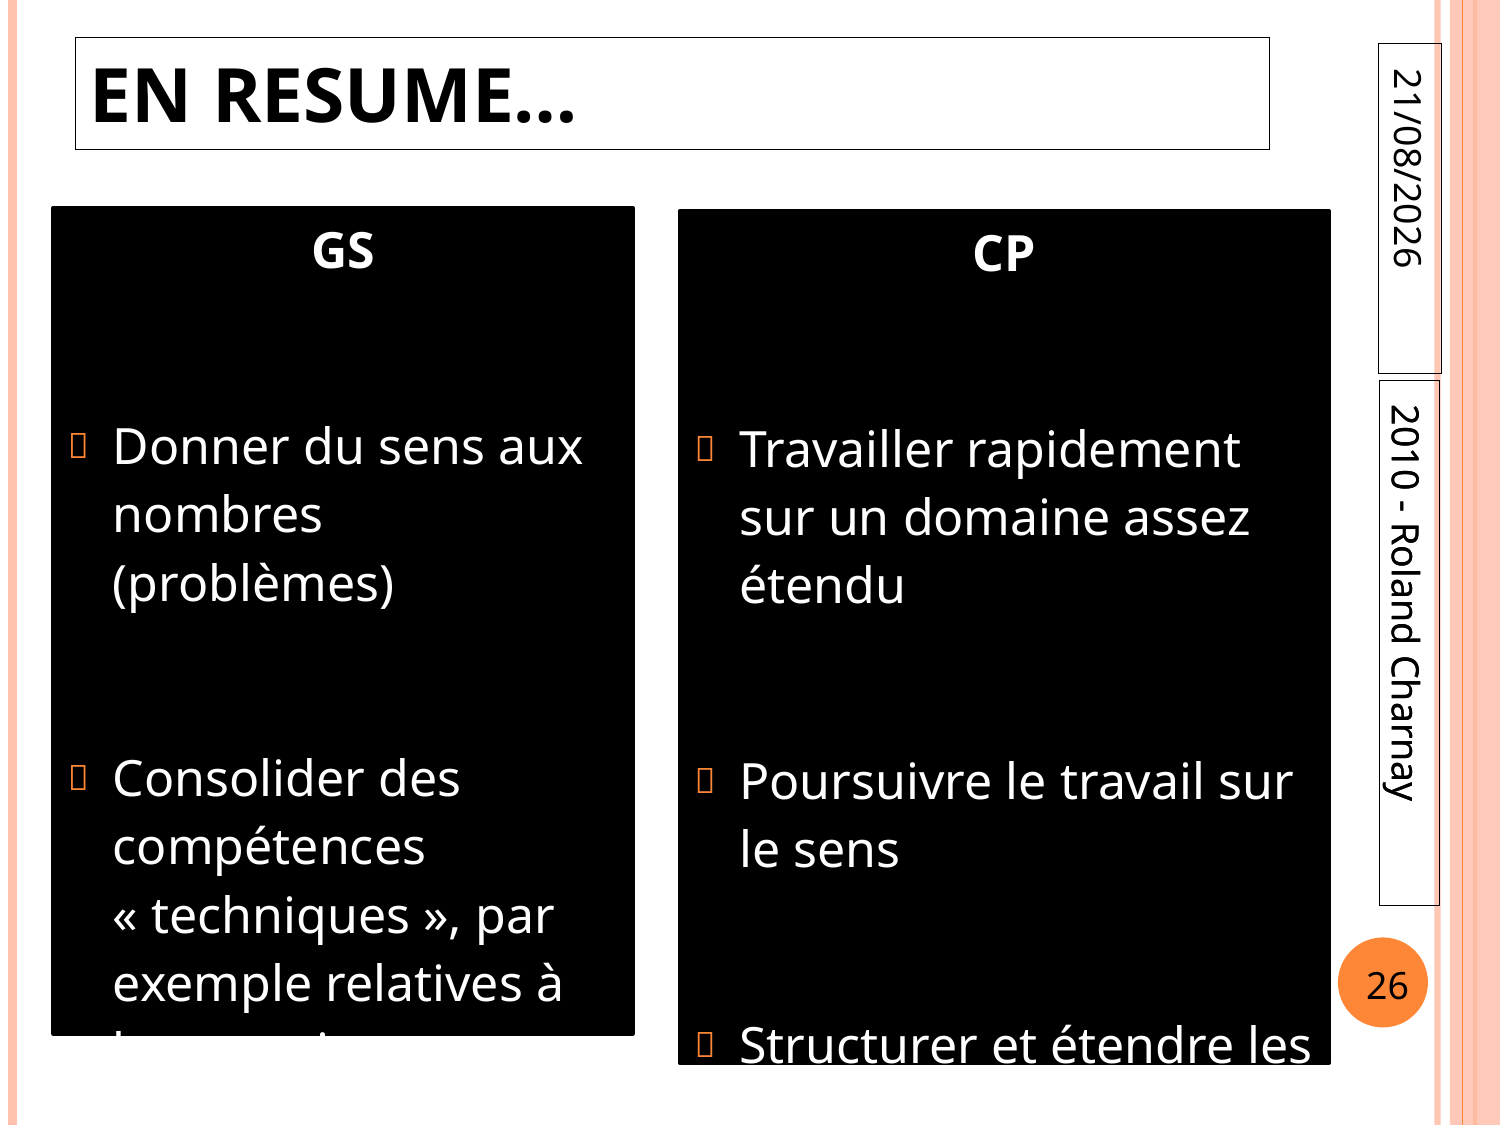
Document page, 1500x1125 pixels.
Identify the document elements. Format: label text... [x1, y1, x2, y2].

list GS Donner du sens aux nombres (problèmes) Consolider des compétences « techniques », par exemple relatives à la comptine, surtout orale [53, 208, 633, 1034]
footer 2010 - Roland Charnay [1379, 380, 1440, 906]
title EN RESUME… [75, 37, 1270, 150]
list CP Travailler rapidement sur un domaine assez étendu Poursuivre le travail sur le sens Structurer et étendre les compétences techniques Structurer les désignations écrites, puis orales [679, 210, 1329, 1063]
text_box <numéro> [1351, 952, 1452, 1038]
